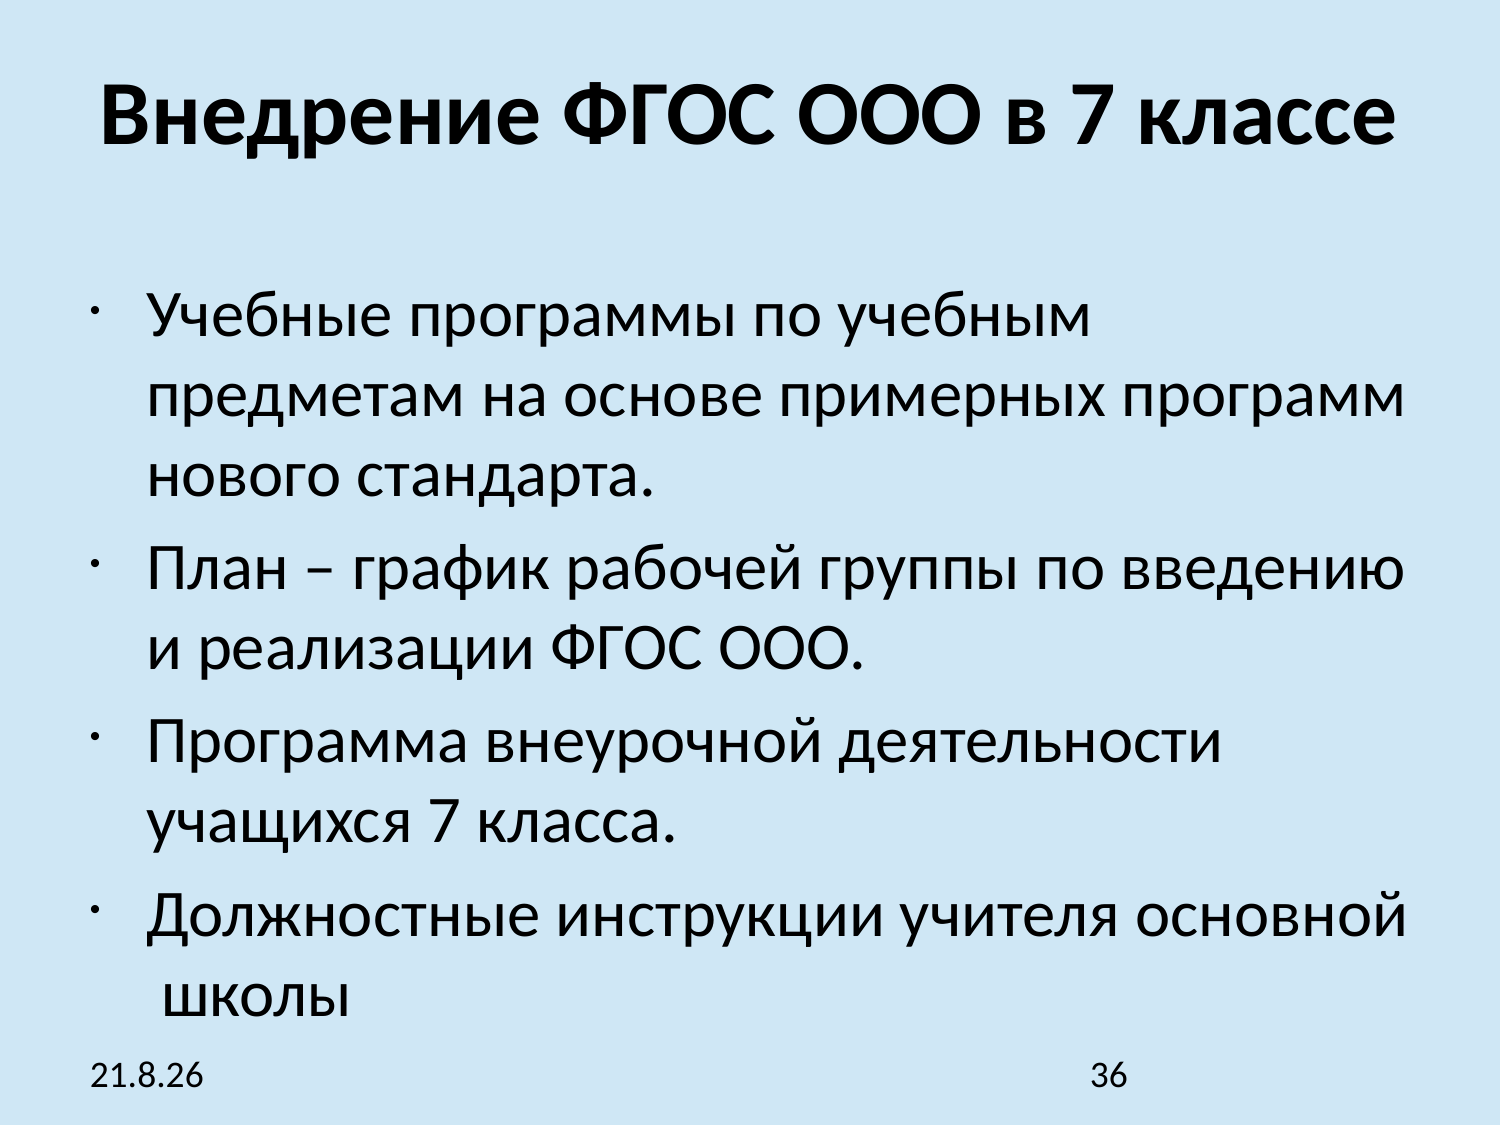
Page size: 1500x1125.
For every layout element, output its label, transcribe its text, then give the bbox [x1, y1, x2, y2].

list Учебные программы по учебным предметам на основе примерных программ нового стандарта. План – график рабочей группы по введению и реализации ФГОС ООО. Программа внеурочной деятельности учащихся 7 класса. Должностные инструкции учителя основной школы [75, 262, 1425, 1083]
slide_number <номер> [1074, 1042, 1425, 1103]
title Внедрение ФГОС ООО в 7 классе [75, 45, 1425, 233]
slide_number 29.4.19 [75, 1042, 425, 1103]
